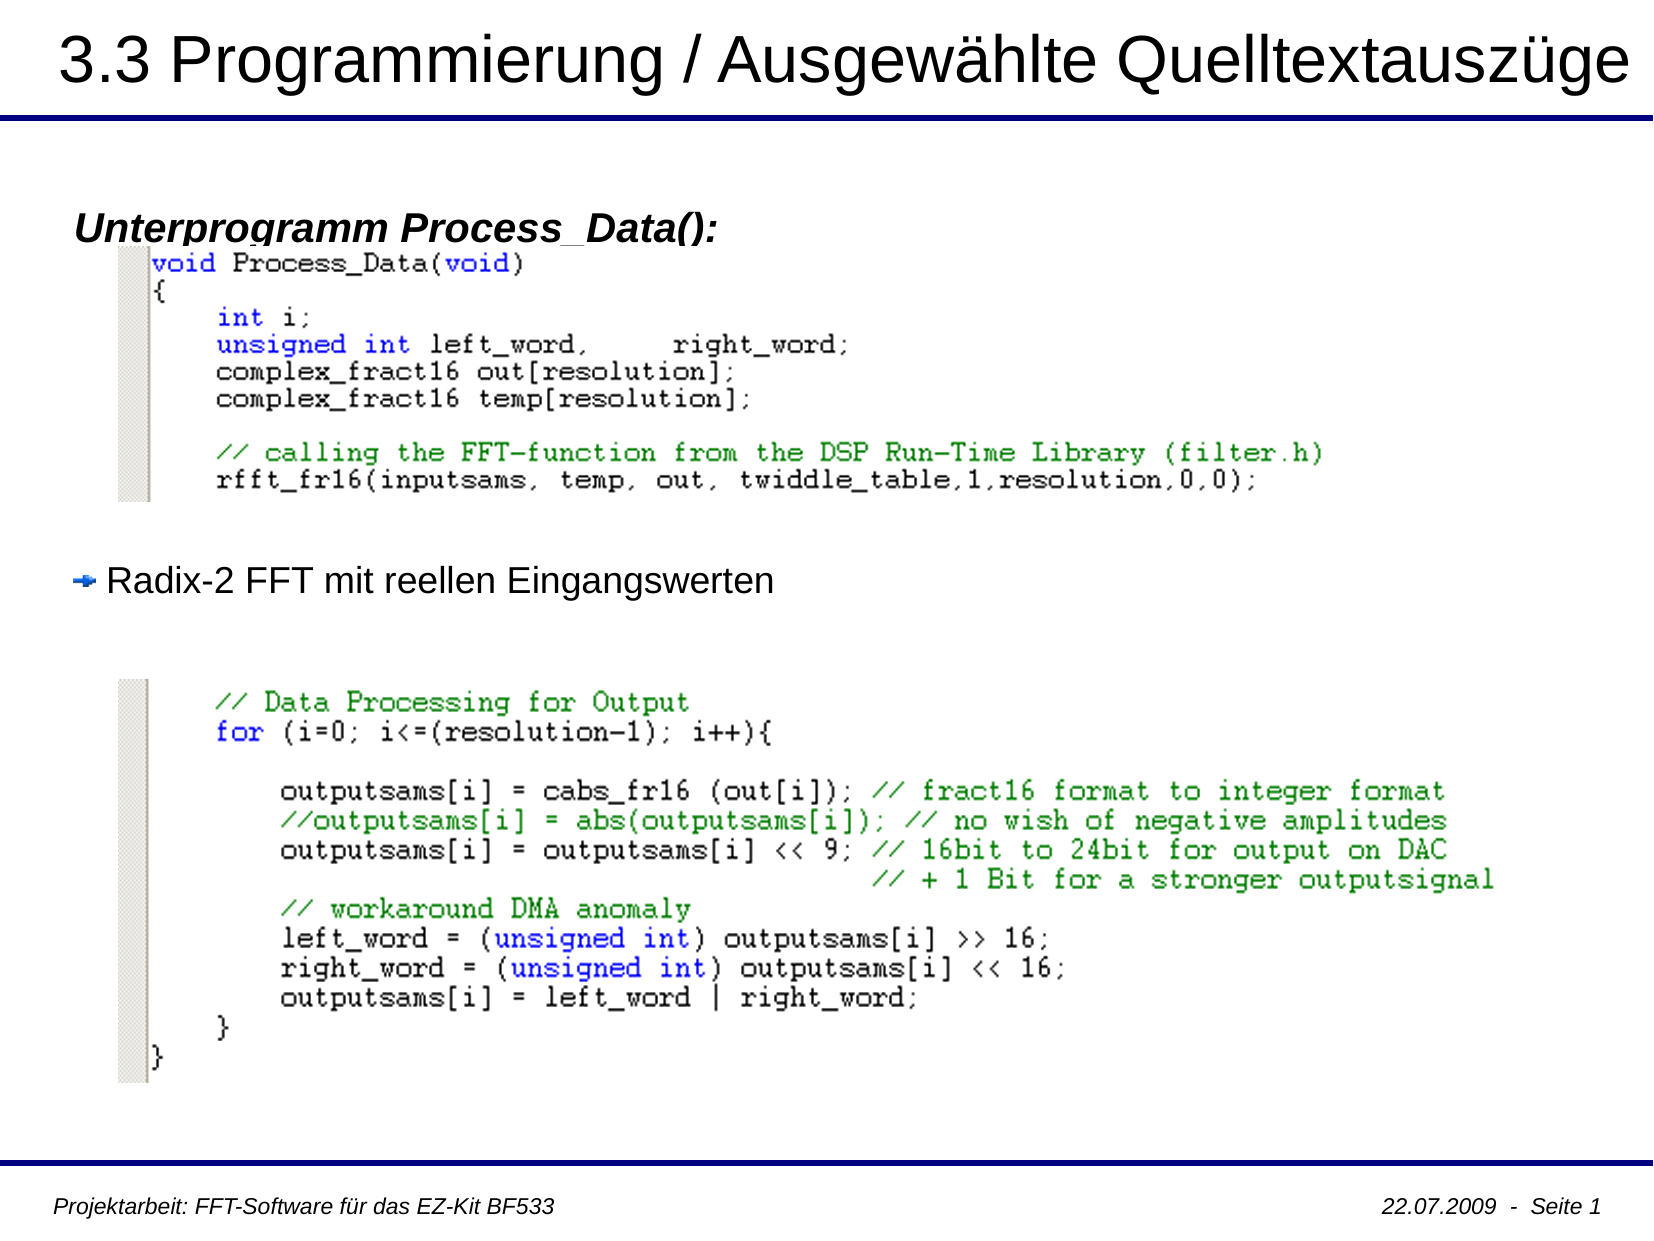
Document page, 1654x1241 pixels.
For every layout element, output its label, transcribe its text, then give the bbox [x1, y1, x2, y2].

title 3.3 Programmierung / Ausgewählte Quelltextauszüge [58, 0, 1654, 119]
picture [118, 679, 1506, 1083]
picture [118, 246, 1494, 502]
title Projektarbeit: FFT-Software für das EZ-Kit BF533 22.07.2009 - Seite 1 [53, 1191, 1654, 1222]
text_box Unterprogramm Process_Data(): [59, 174, 739, 237]
text_box Radix-2 FFT mit reellen Eingangswerten [59, 531, 1418, 589]
